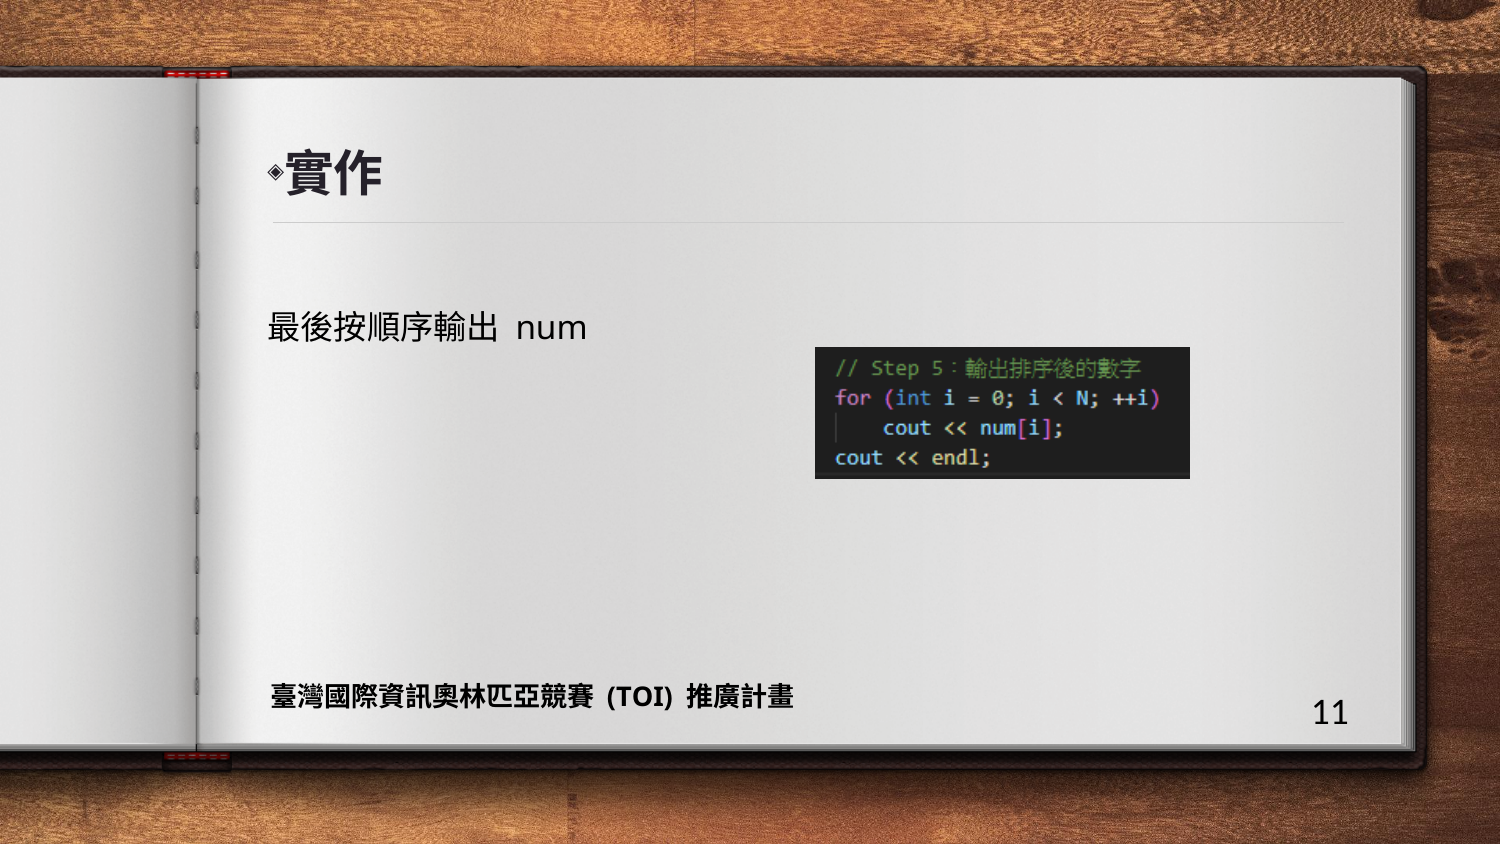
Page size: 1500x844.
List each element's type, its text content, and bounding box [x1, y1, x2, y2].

list 實作 [252, 126, 1194, 216]
text_box 最後按順序輸出 num [252, 299, 664, 355]
picture [815, 347, 1190, 479]
text_box [1295, 672, 1386, 737]
